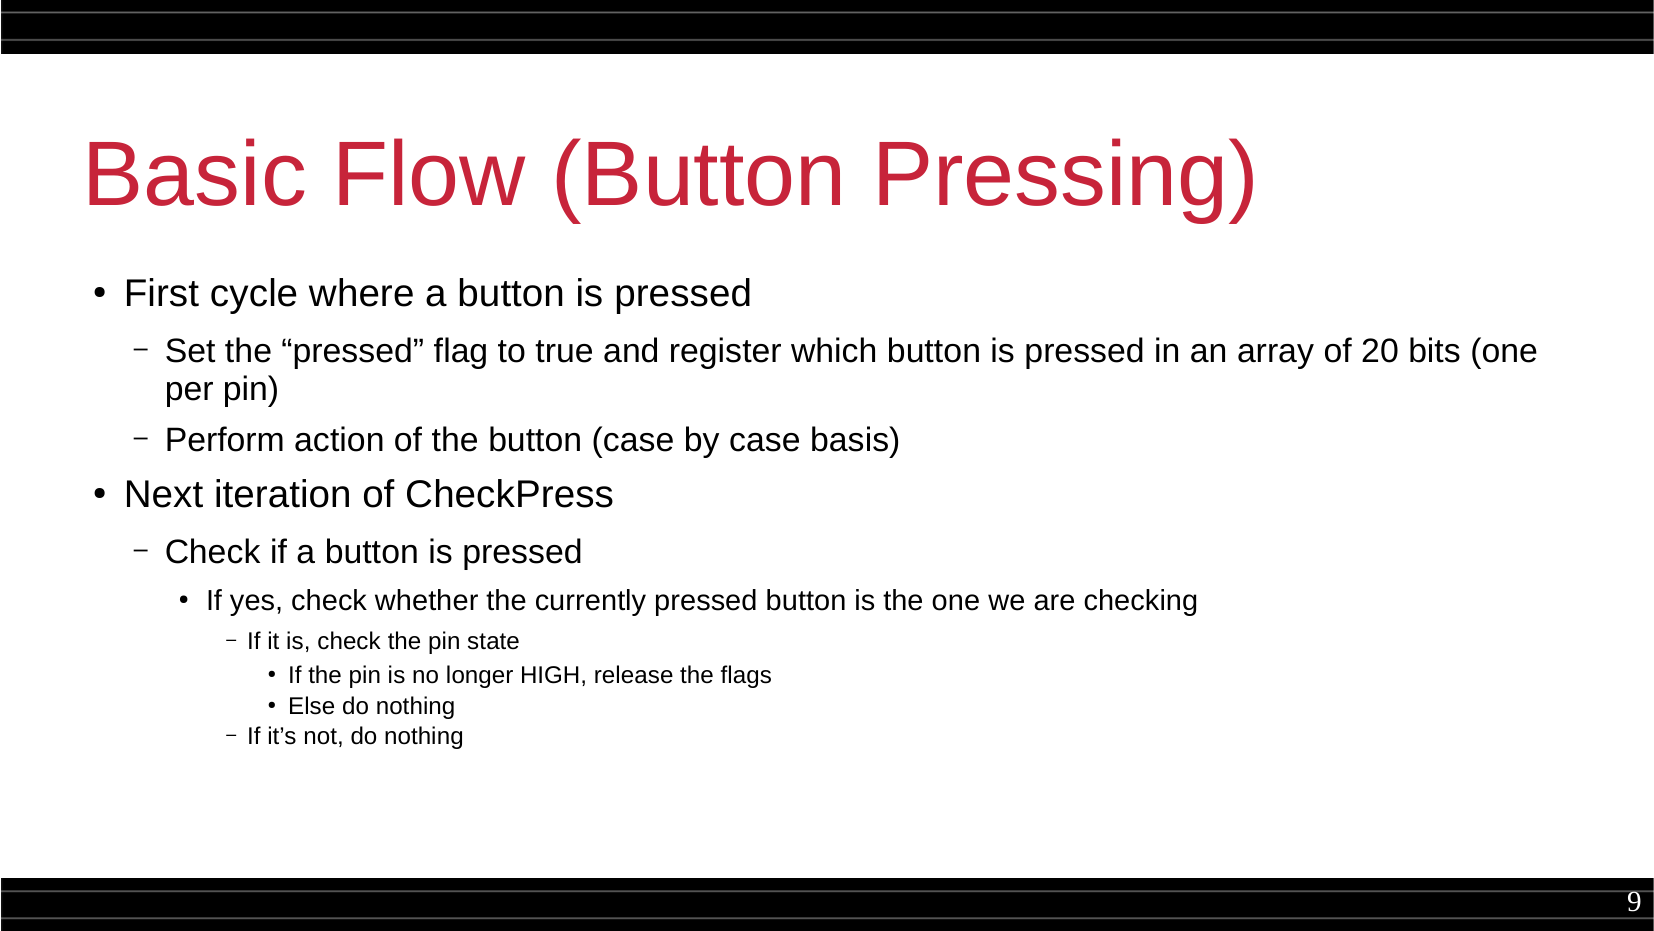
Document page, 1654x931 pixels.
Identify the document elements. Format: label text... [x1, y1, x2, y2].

picture [1, 0, 1654, 54]
title Basic Flow (Button Pressing) [82, 92, 1576, 256]
list First cycle where a button is pressed Set the “pressed” flag to true and register which button is pressed in an array of 20 bits (one per pin) Perform action of the button (case by case basis) Next iteration of CheckPress Check if a button is pressed If yes, check whether the currently pressed button is the one we are checking If it is, check the pin state If the pin is no longer HIGH, release the flags Else do nothing If it’s not, do nothing [82, 271, 1571, 758]
picture [1, 878, 1654, 931]
